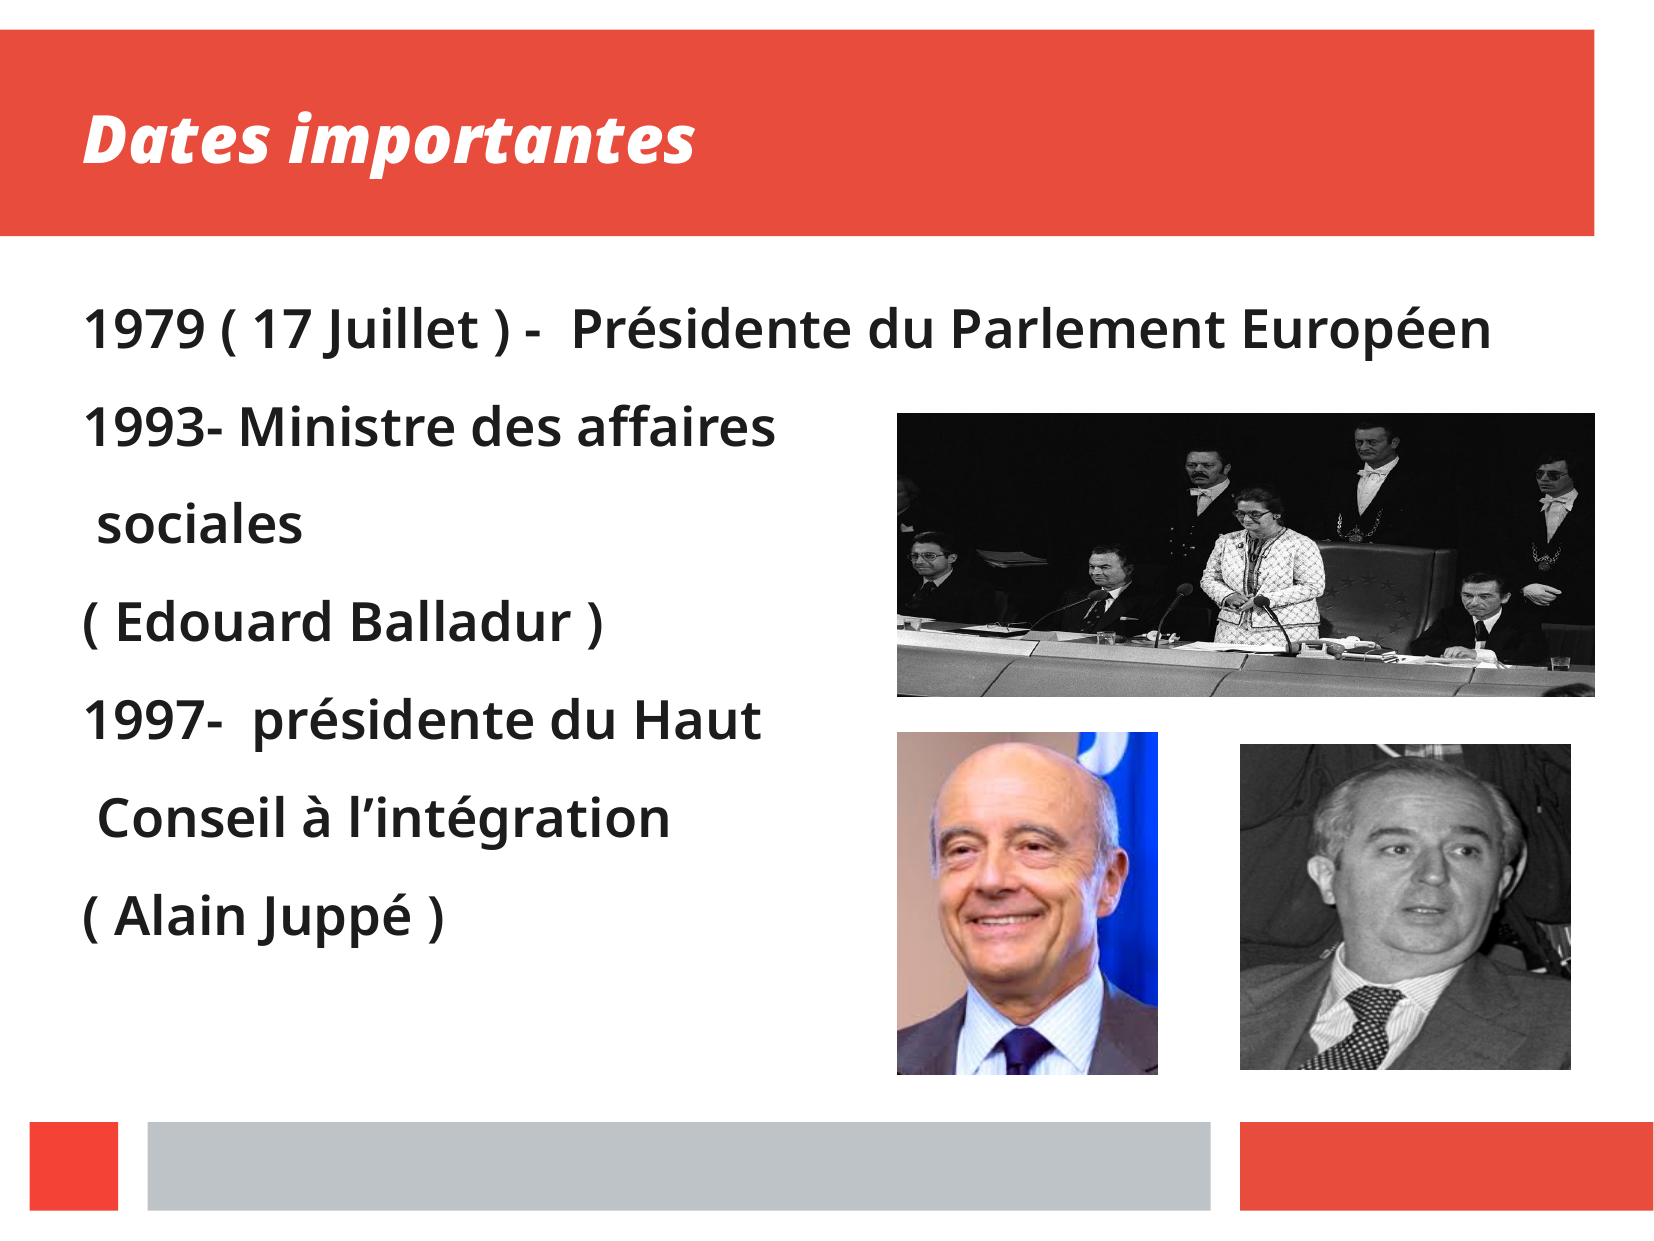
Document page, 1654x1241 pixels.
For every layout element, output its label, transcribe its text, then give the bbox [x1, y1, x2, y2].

picture [897, 732, 1158, 1075]
title Dates importantes [82, 0, 1571, 184]
picture [1240, 744, 1571, 1070]
list 1979 ( 17 Juillet ) - Présidente du Parlement Européen 1993- Ministre des affaires sociales ( Edouard Balladur ) 1997- présidente du Haut Conseil à l’intégration ( Alain Juppé ) [82, 290, 1571, 1170]
picture [897, 413, 1595, 697]
